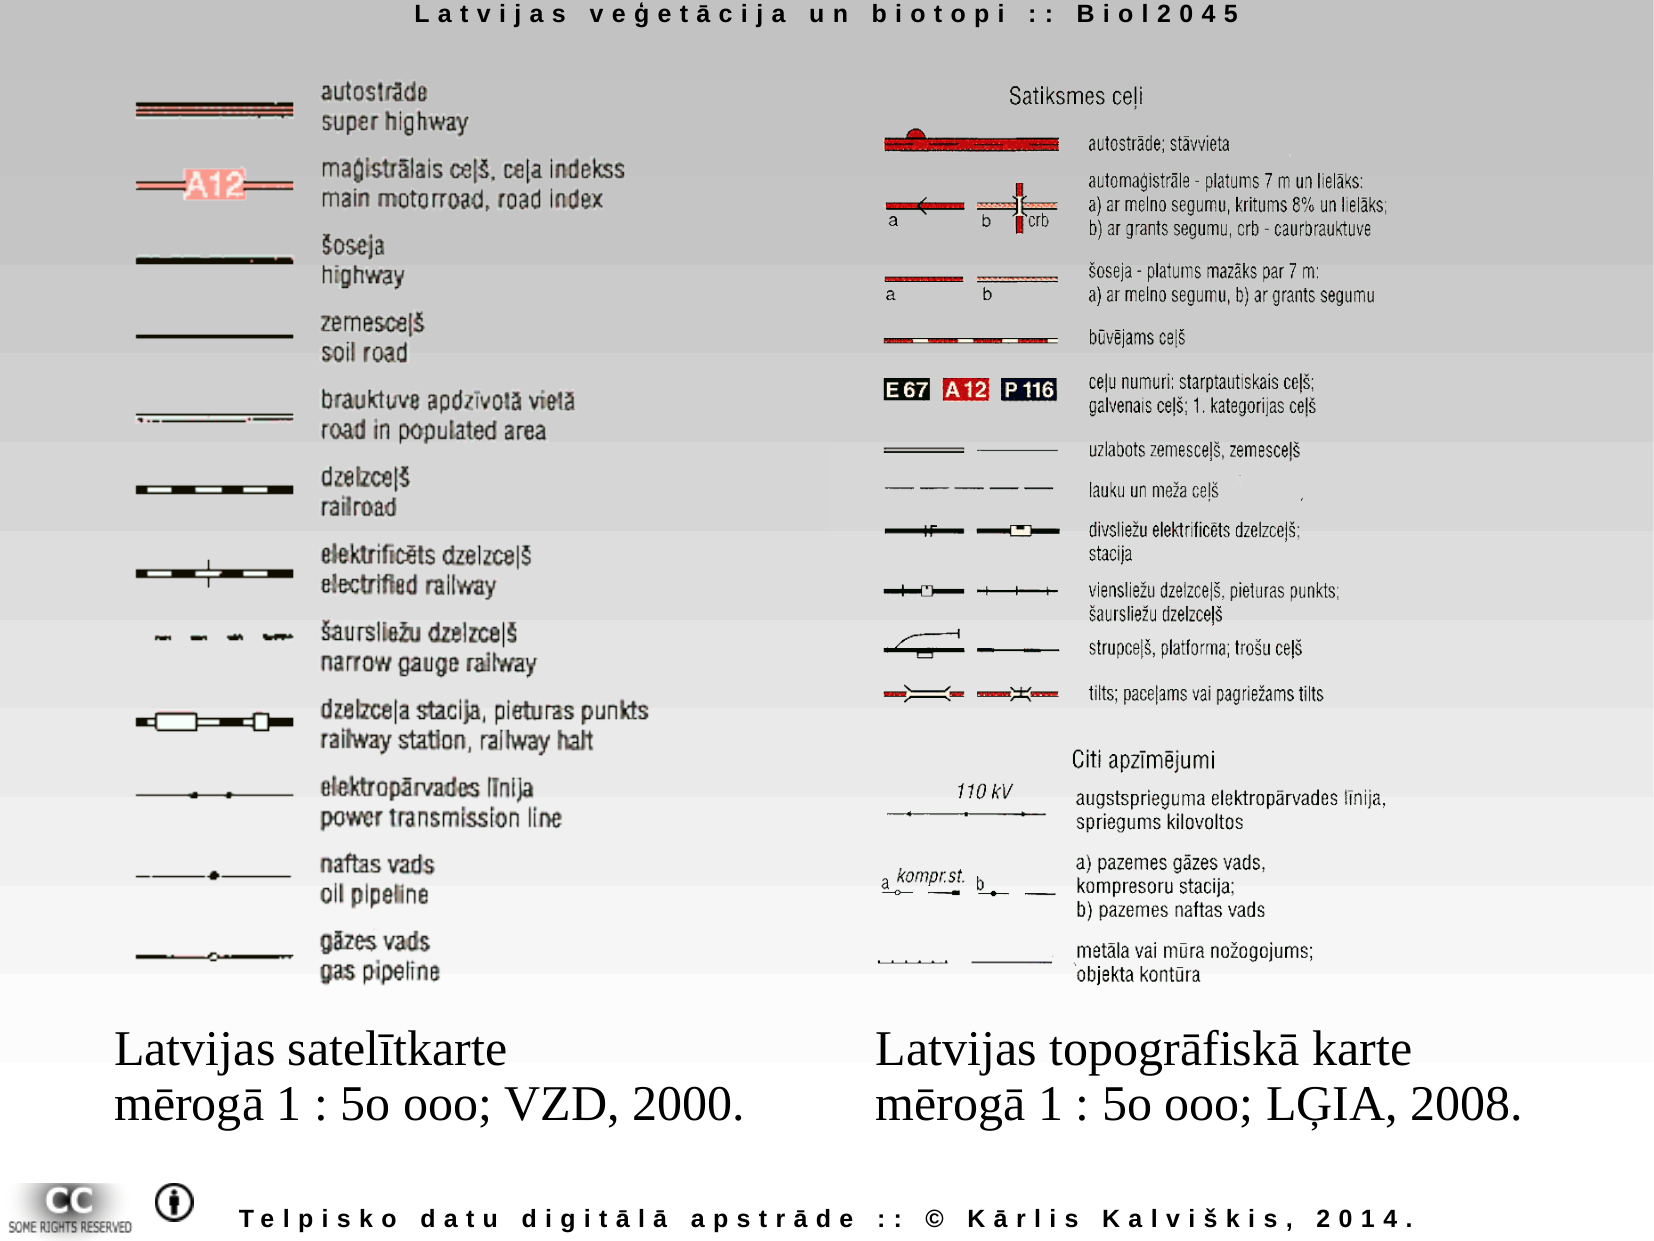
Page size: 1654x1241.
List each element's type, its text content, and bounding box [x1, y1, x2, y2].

picture [0, 0, 1654, 1241]
text_box Latvijas topogrāfiskā karte mērogā 1 : 5o ooo; LĢIA, 2008. [875, 1021, 1523, 1132]
text_box Latvijas satelītkarte mērogā 1 : 5o ooo; VZD, 2000. [114, 1021, 745, 1132]
